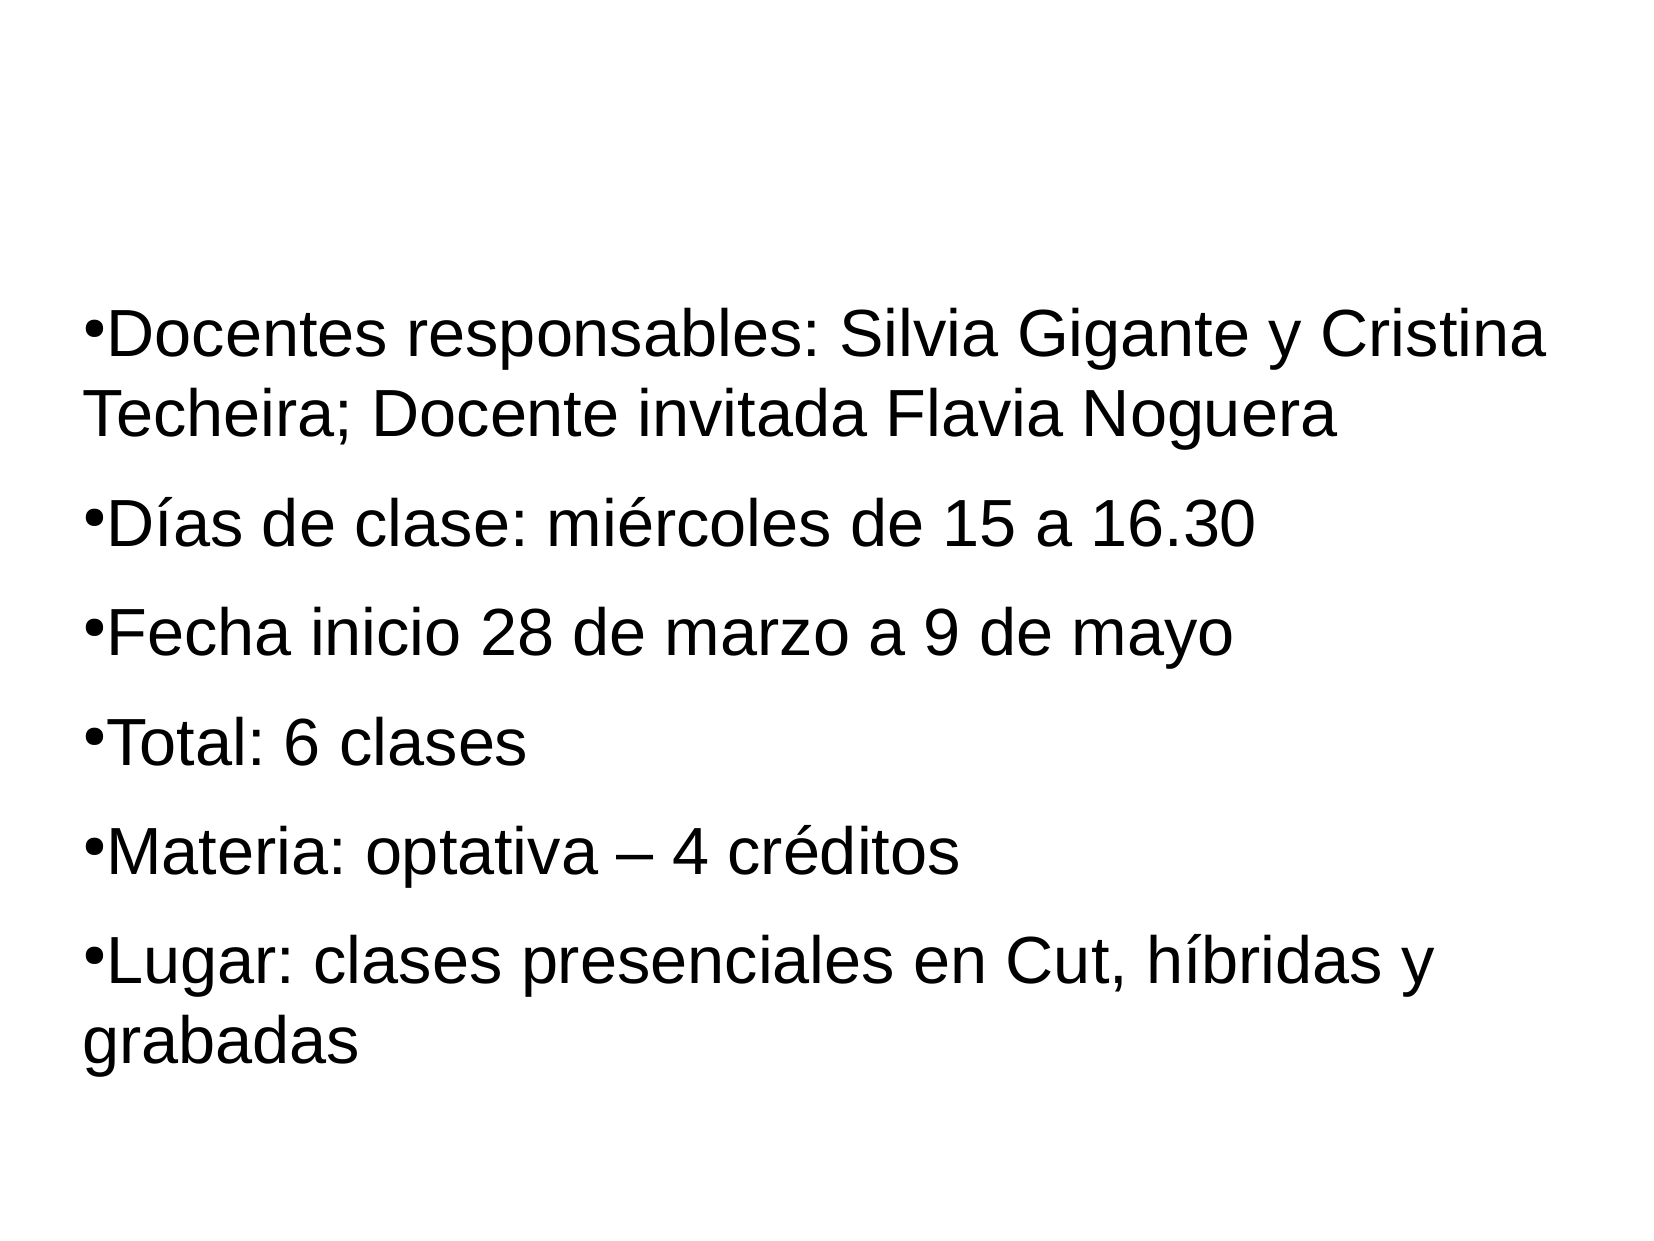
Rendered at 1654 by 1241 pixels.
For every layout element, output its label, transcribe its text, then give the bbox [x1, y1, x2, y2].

list Docentes responsables: Silvia Gigante y Cristina Techeira; Docente invitada Flavia Noguera Días de clase: miércoles de 15 a 16.30 Fecha inicio 28 de marzo a 9 de mayo Total: 6 clases Materia: optativa – 4 créditos Lugar: clases presenciales en Cut, híbridas y grabadas [82, 290, 1571, 1109]
